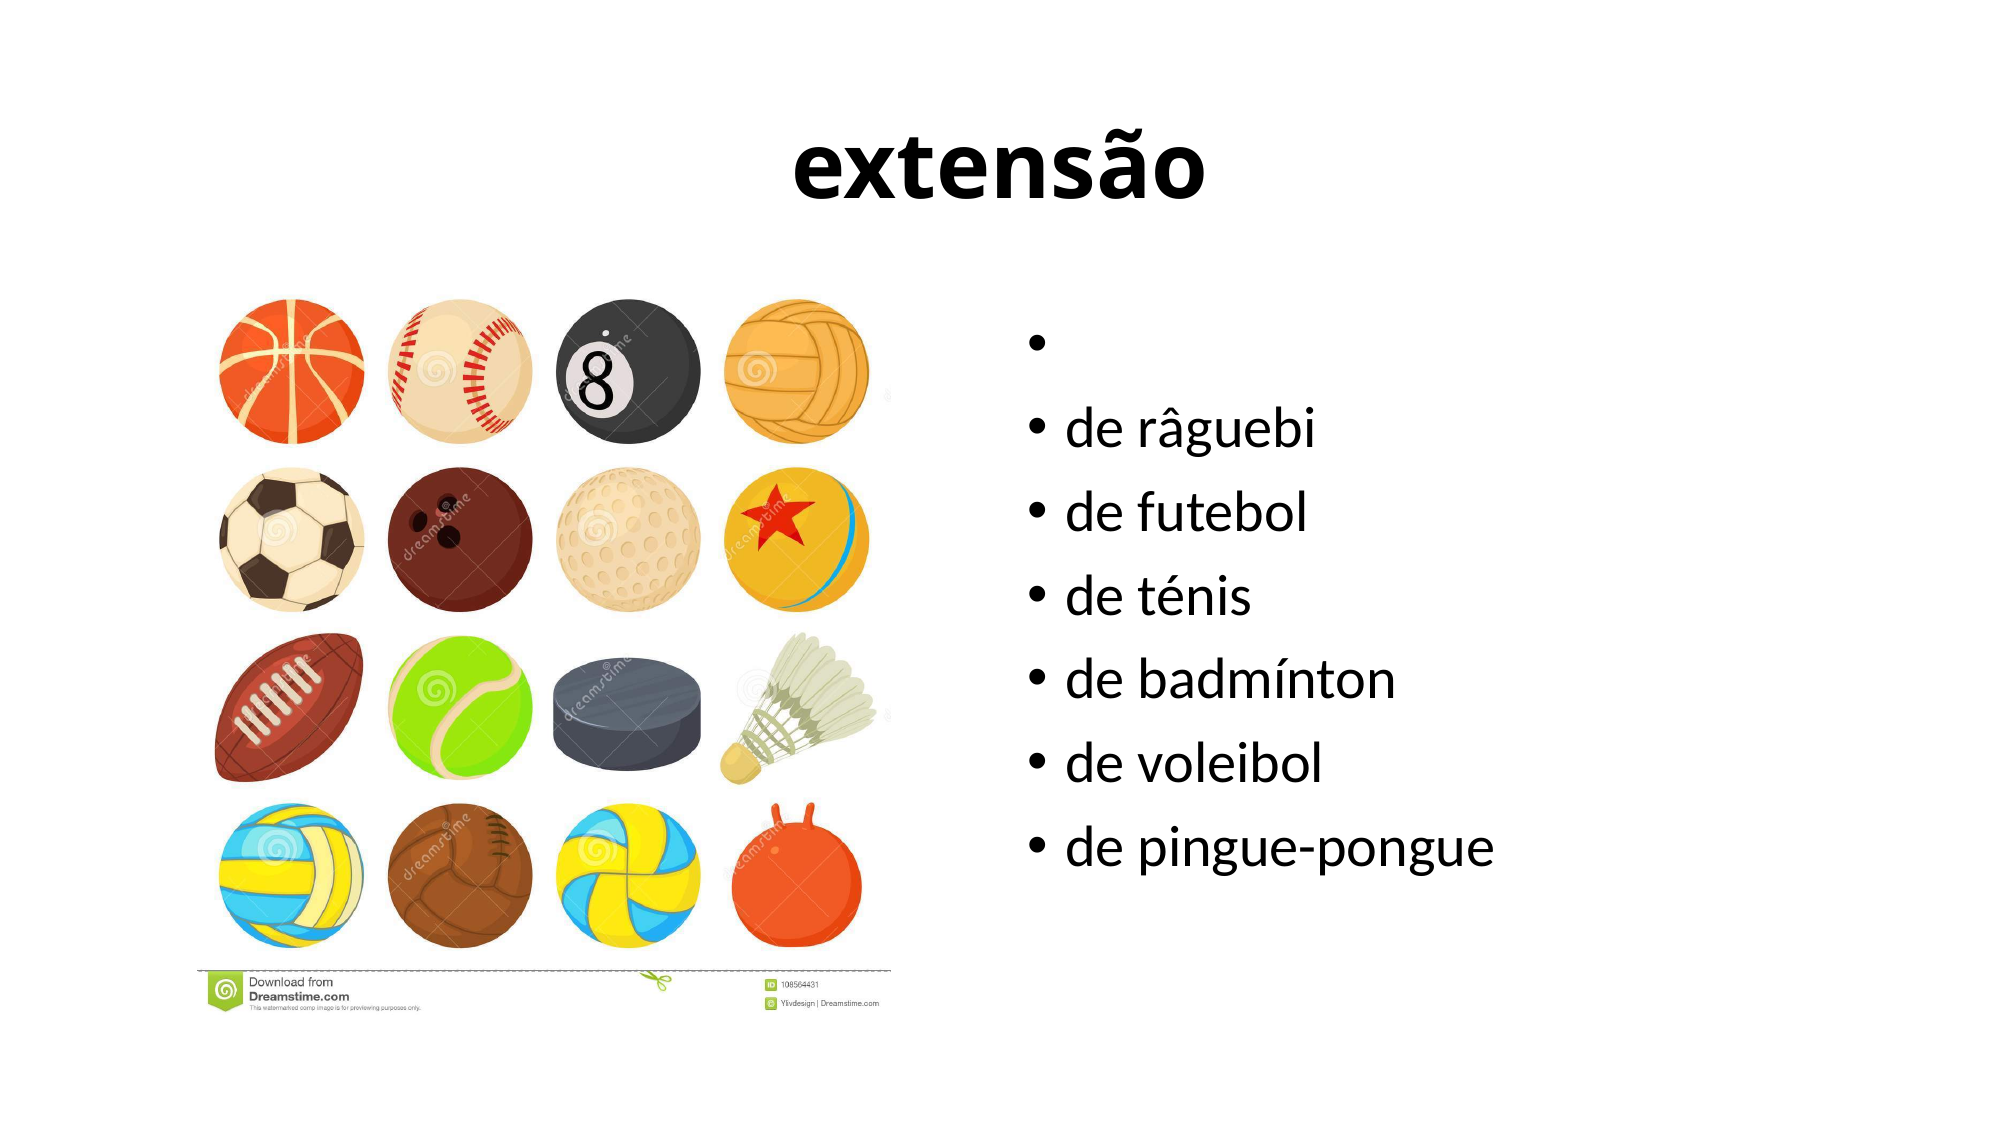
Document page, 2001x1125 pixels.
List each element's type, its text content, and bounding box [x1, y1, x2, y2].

picture [197, 277, 891, 1018]
title extensão [137, 59, 1863, 278]
list de râguebi de futebol de ténis de badmínton de voleibol de pingue-pongue [1012, 299, 1863, 1014]
